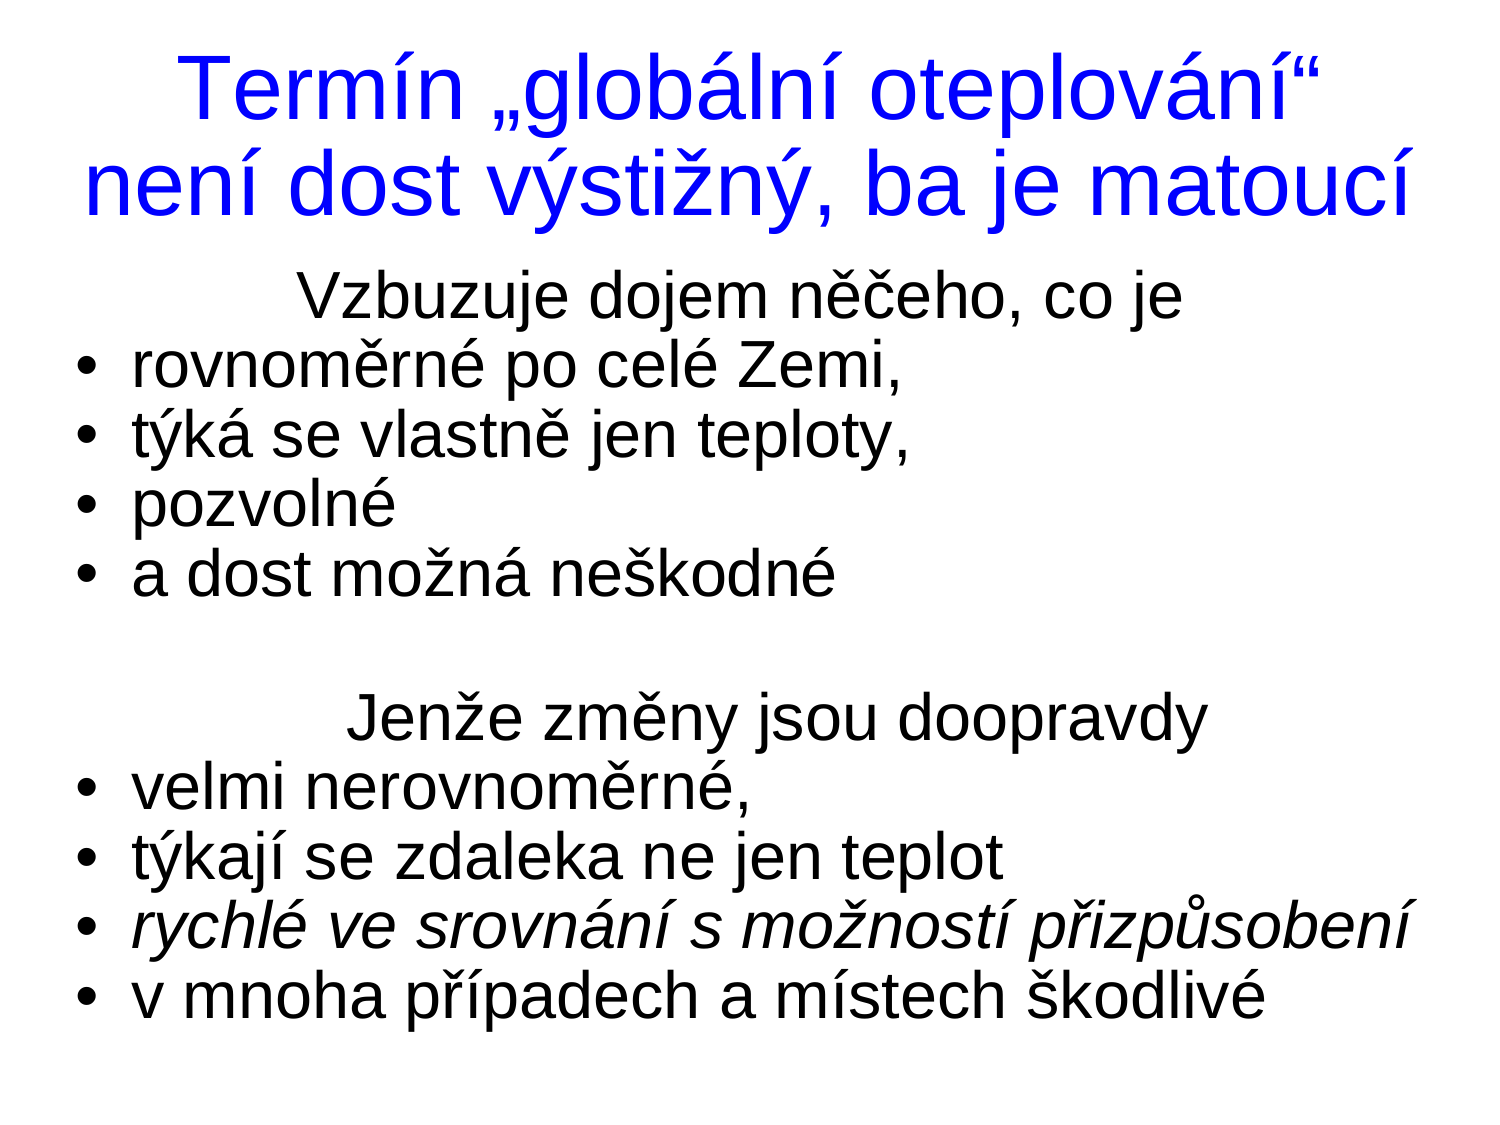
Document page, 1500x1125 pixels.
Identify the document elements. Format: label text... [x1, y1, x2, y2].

list Vzbuzuje dojem něčeho, co je rovnoměrné po celé Zemi, týká se vlastně jen teploty, pozvolné a dost možná neškodné Jenže změny jsou doopravdy velmi nerovnoměrné, týkají se zdaleka ne jen teplot rychlé ve srovnání s možností přizpůsobení v mnoha případech a místech škodlivé [75, 262, 1425, 1038]
title Termín „globální oteplování“ není dost výstižný, ba je matoucí [75, 21, 1425, 257]
